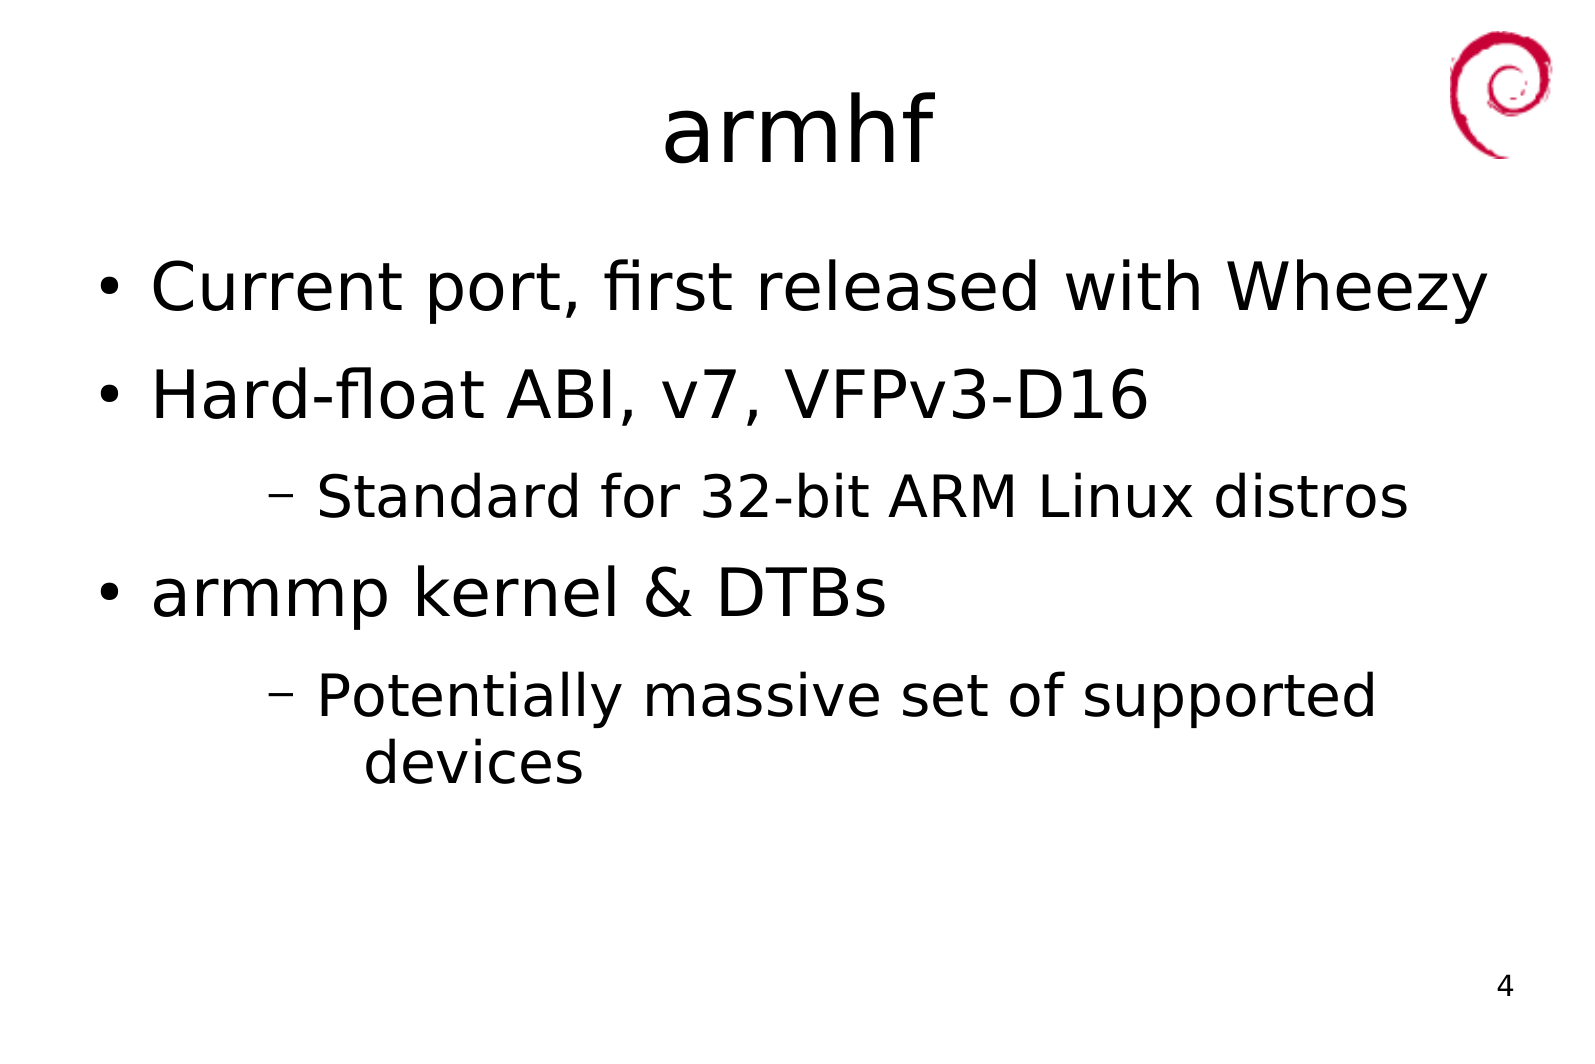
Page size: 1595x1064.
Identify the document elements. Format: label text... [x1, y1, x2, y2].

list Current port, first released with Wheezy Hard-float ABI, v7, VFPv3-D16 Standard for 32-bit ARM Linux distros armmp kernel & DTBs Potentially massive set of supported devices [79, 248, 1515, 936]
picture [1450, 31, 1555, 159]
title armhf [79, 49, 1515, 213]
